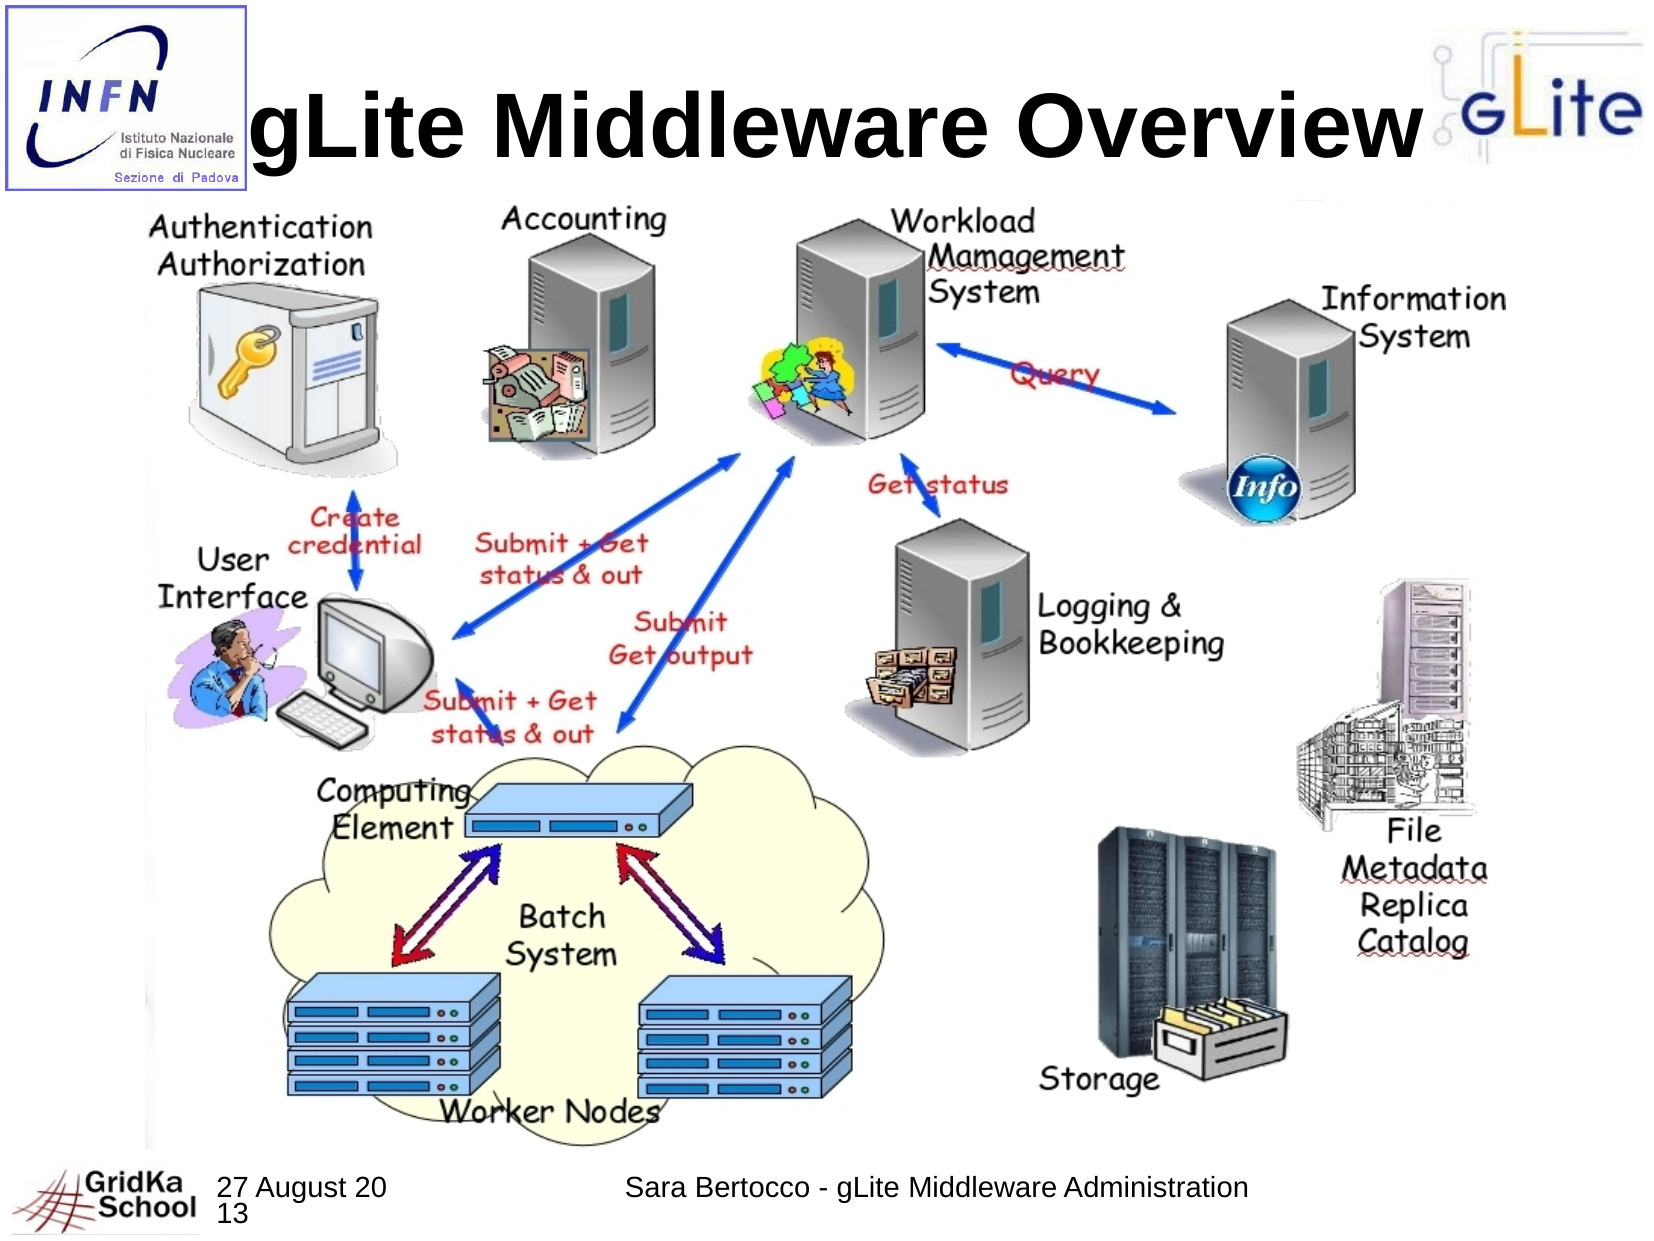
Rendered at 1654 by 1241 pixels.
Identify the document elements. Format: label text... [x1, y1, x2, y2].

picture [1430, 28, 1645, 165]
picture [145, 197, 1506, 1150]
picture [5, 5, 247, 191]
picture [12, 1166, 200, 1235]
title gLite Middleware Overview [38, 13, 1653, 238]
